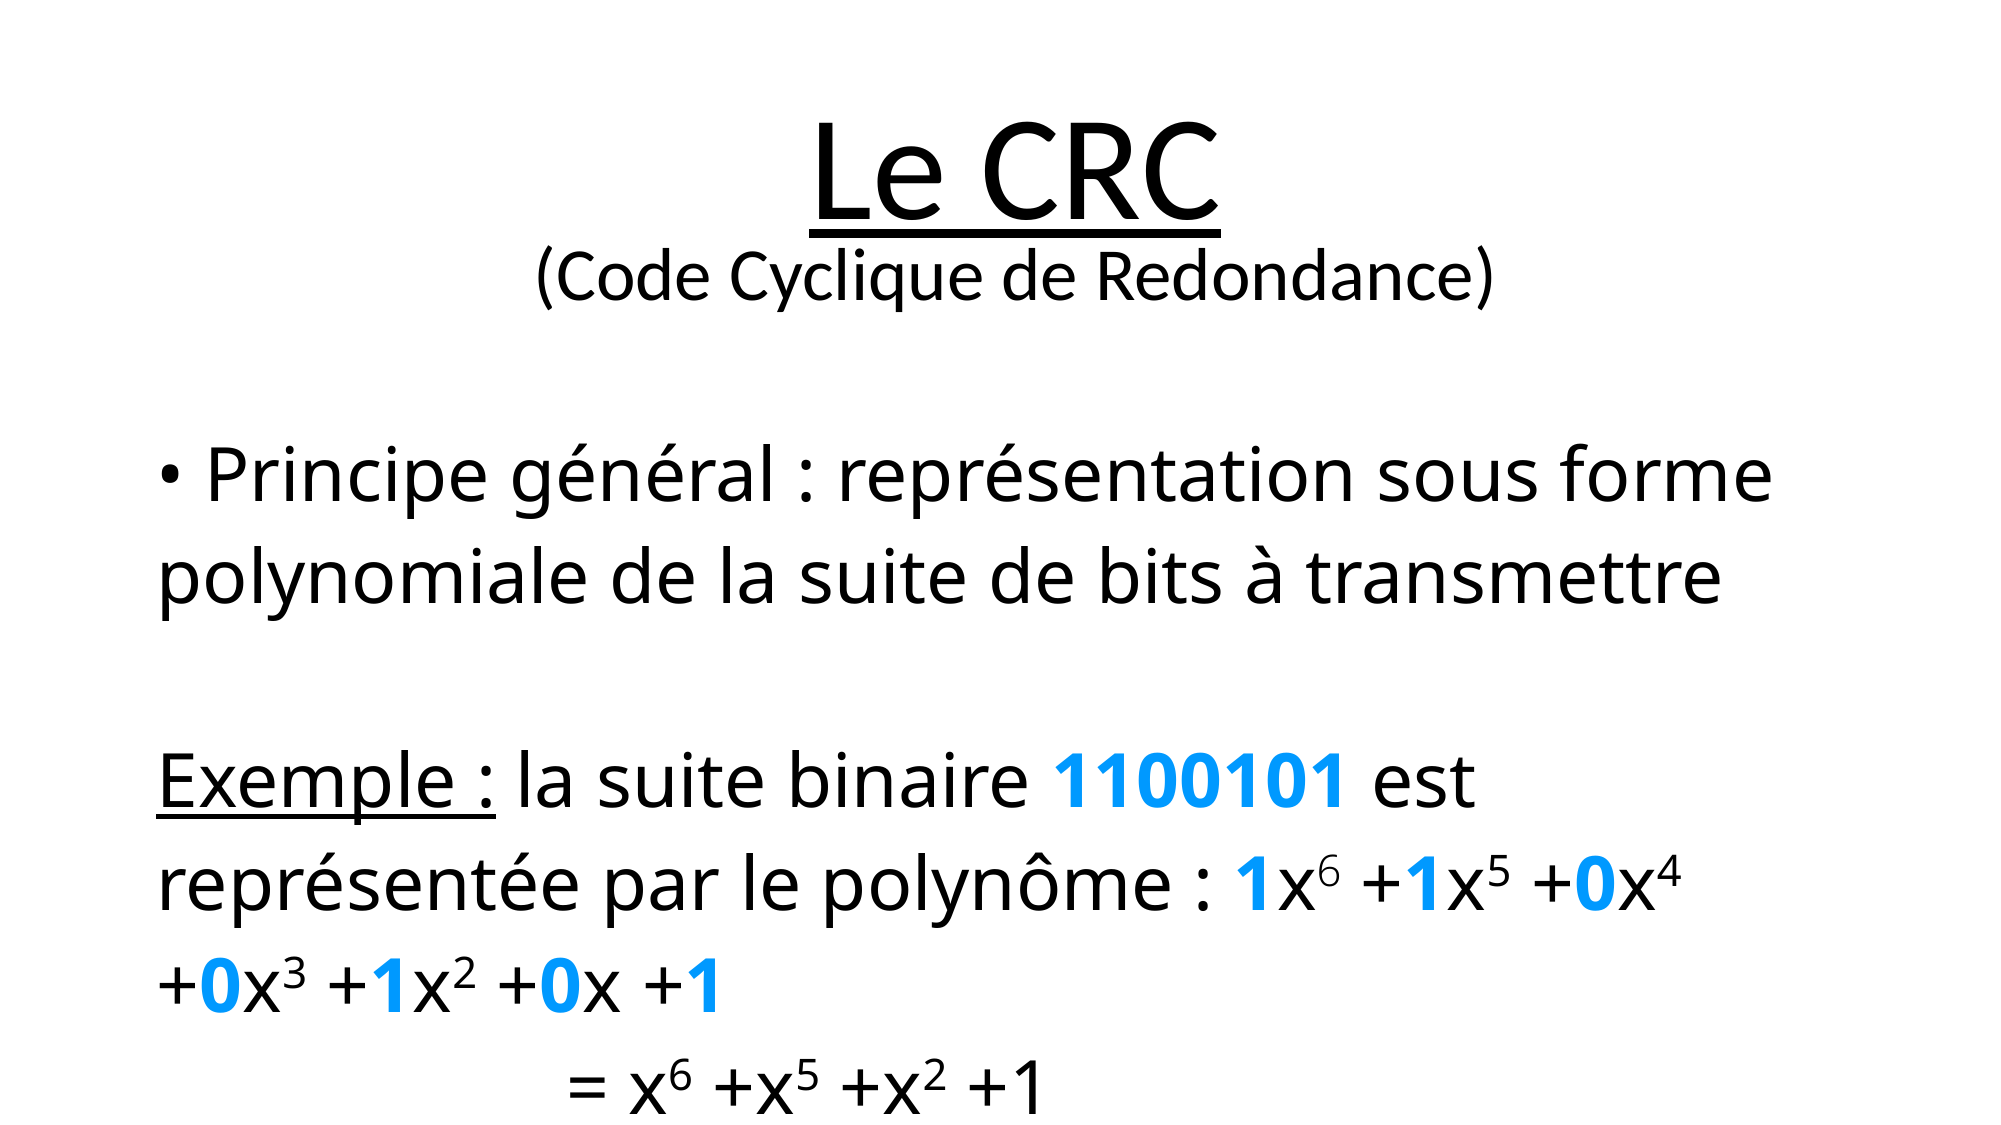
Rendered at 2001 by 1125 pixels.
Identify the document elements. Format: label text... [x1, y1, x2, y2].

text_box • Principe général : représentation sous forme polynomiale de la suite de bits à transmettre Exemple : la suite binaire 1100101 est représentée par le polynôme : 1x6 +1x5 +0x4 +0x3 +1x2 +0x +1 = x6 +x5 +x2 +1 [141, 413, 1855, 1125]
title Le CRC (Code Cyclique de Redondance) [153, 35, 1878, 390]
